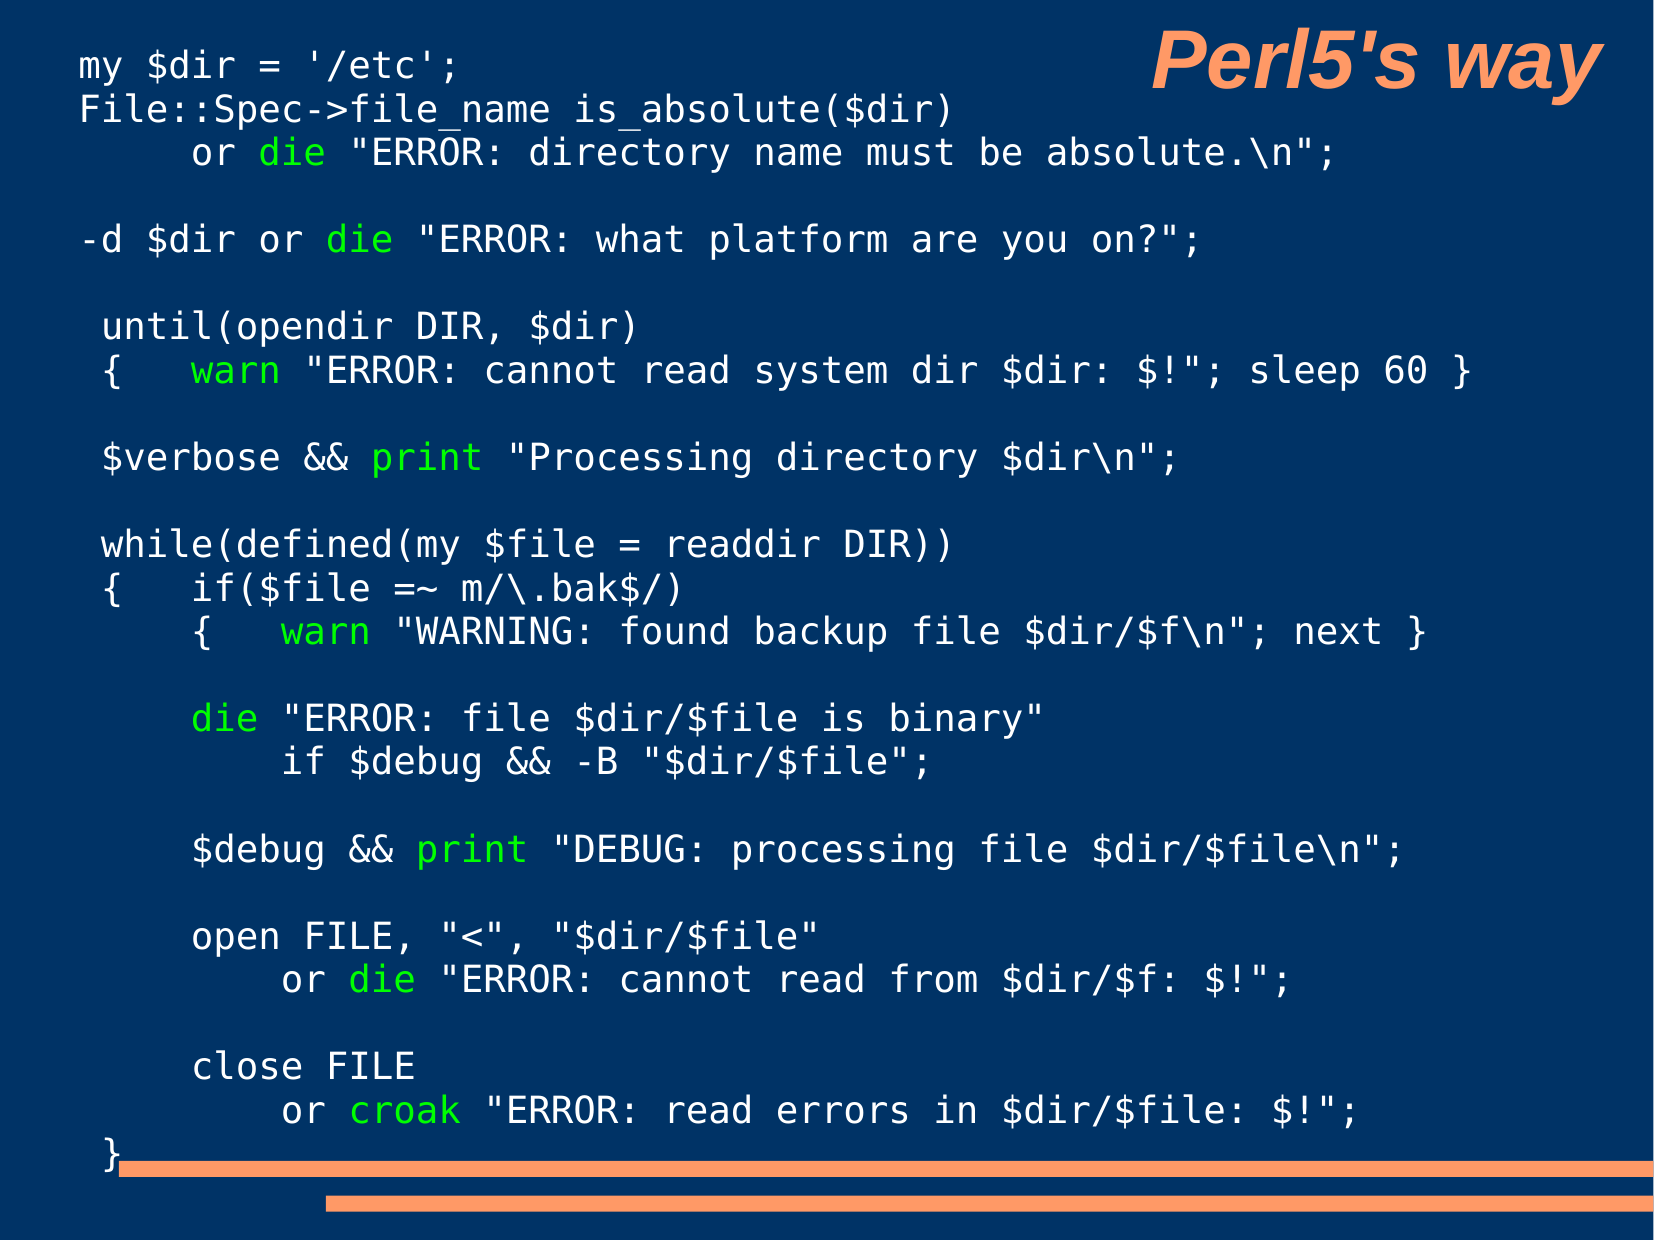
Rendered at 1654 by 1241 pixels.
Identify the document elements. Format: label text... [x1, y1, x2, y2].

text_box my $dir = '/etc'; File::Spec->file_name is_absolute($dir) or die "ERROR: directory name must be absolute.\n"; -d $dir or die "ERROR: what platform are you on?"; until(opendir DIR, $dir) { warn "ERROR: cannot read system dir $dir: $!"; sleep 60 } $verbose && print "Processing directory $dir\n"; while(defined(my $file = readdir DIR)) { if($file =~ m/\.bak$/) { warn "WARNING: found backup file $dir/$f\n"; next } die "ERROR: file $dir/$file is binary" if $debug && -B "$dir/$file"; $debug && print "DEBUG: processing file $dir/$file\n"; open FILE, "<", "$dir/$file" or die "ERROR: cannot read from $dir/$f: $!"; close FILE or croak "ERROR: read errors in $dir/$file: $!"; } [63, 36, 1511, 1224]
title Perl5's way [1151, 0, 1634, 121]
